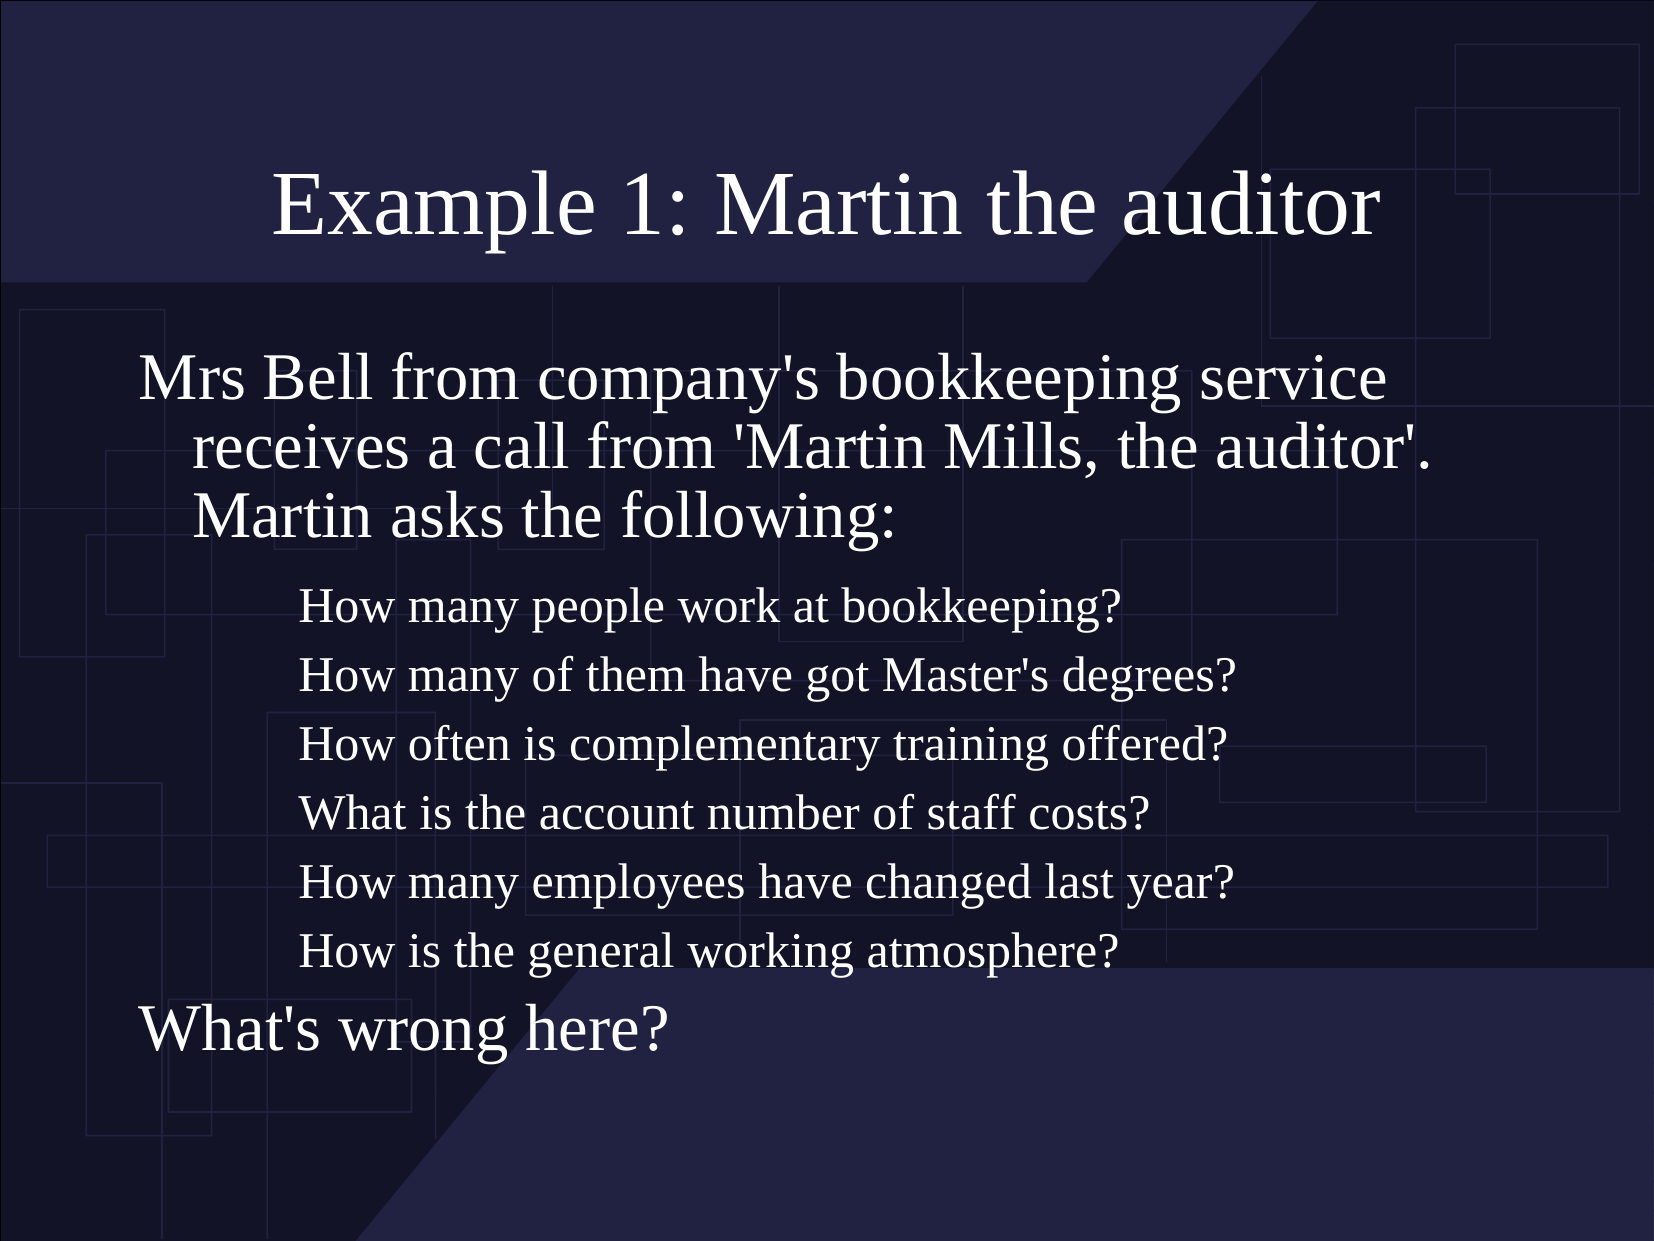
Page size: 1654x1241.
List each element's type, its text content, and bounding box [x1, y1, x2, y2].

title Example 1: Martin the auditor [121, 102, 1534, 310]
list Mrs Bell from company's bookkeeping service receives a call from 'Martin Mills, the auditor'. Martin asks the following: How many people work at bookkeeping? How many of them have got Master's degrees? How often is complementary training offered? What is the account number of staff costs? How many employees have changed last year? How is the general working atmosphere? What's wrong here? [121, 344, 1534, 1127]
